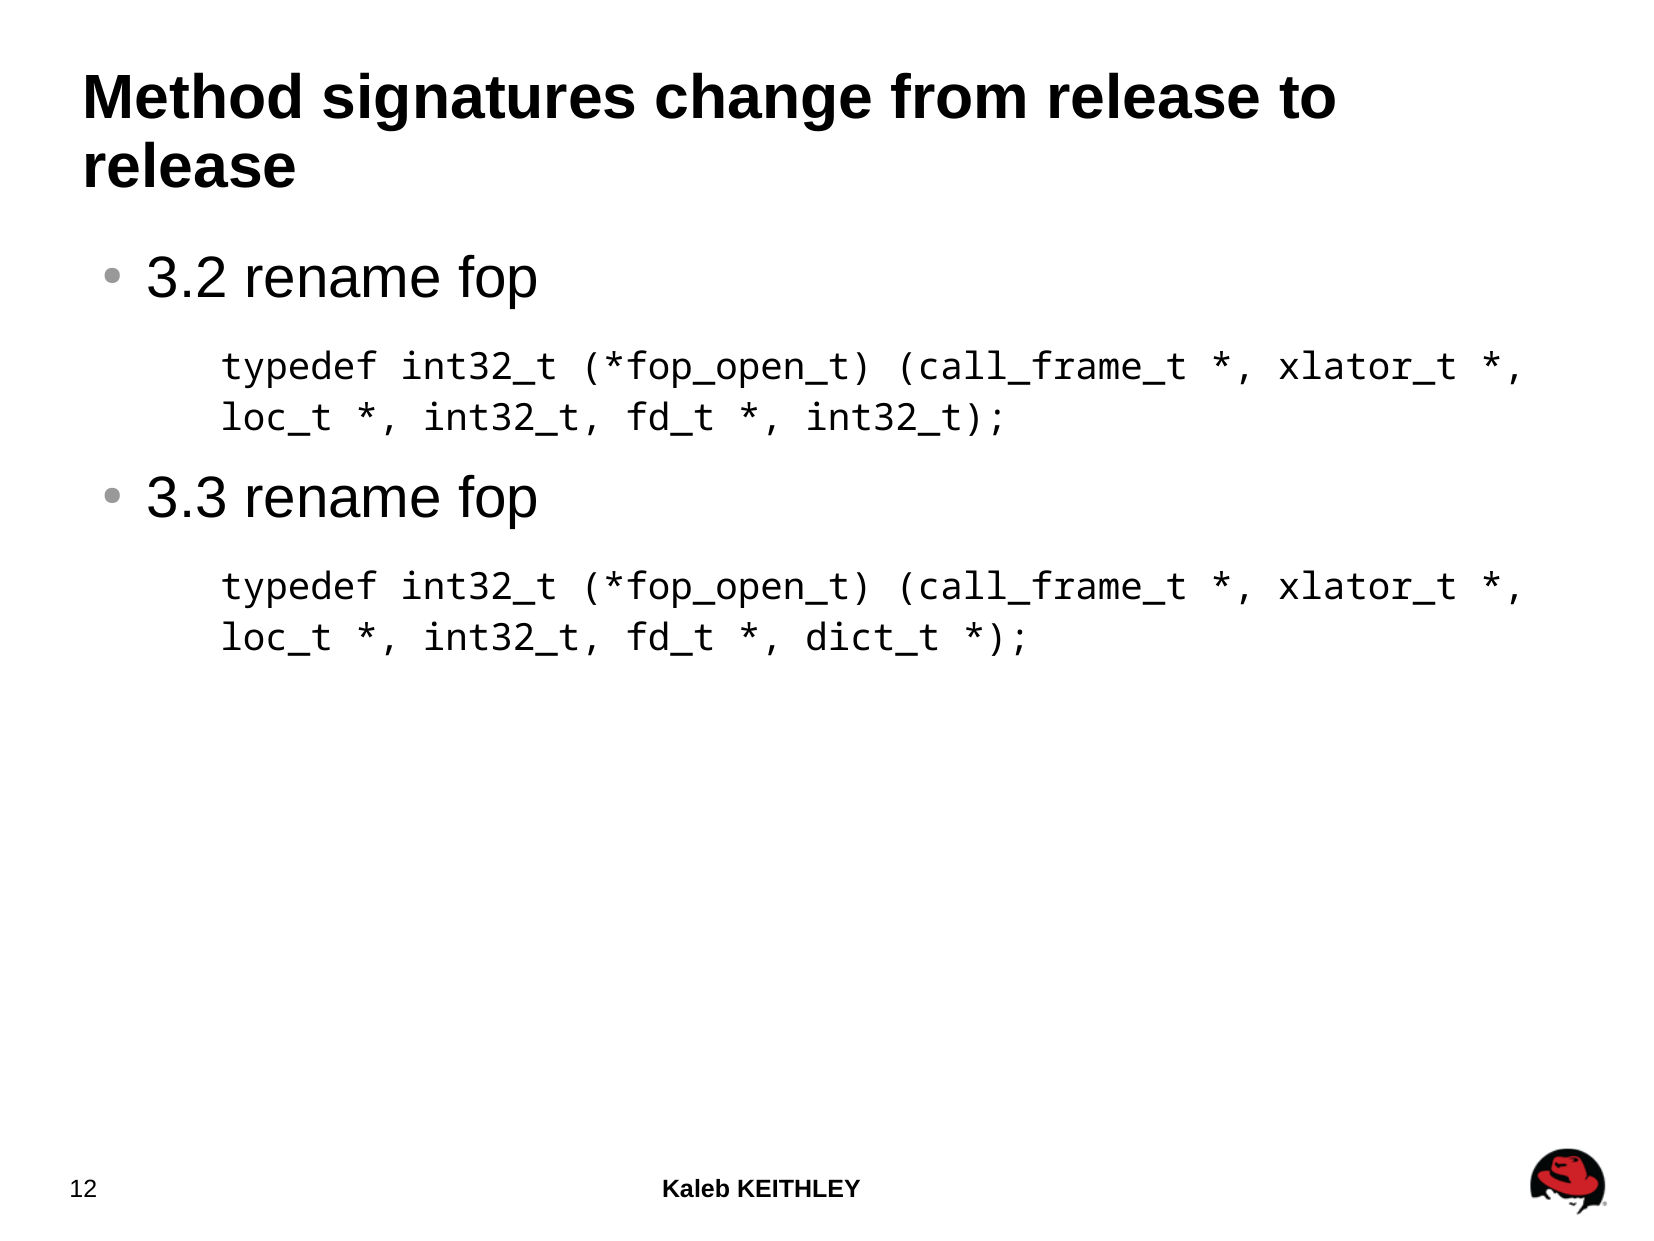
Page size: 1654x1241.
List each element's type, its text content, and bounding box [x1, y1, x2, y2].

picture [1529, 1146, 1613, 1224]
list 3.2 rename fop typedef int32_t (*fop_open_t) (call_frame_t *, xlator_t *, loc_t *, int32_t, fd_t *, int32_t); 3.3 rename fop typedef int32_t (*fop_open_t) (call_frame_t *, xlator_t *, loc_t *, int32_t, fd_t *, dict_t *); [86, 244, 1576, 1039]
title Method signatures change from release to release [82, 37, 1571, 226]
